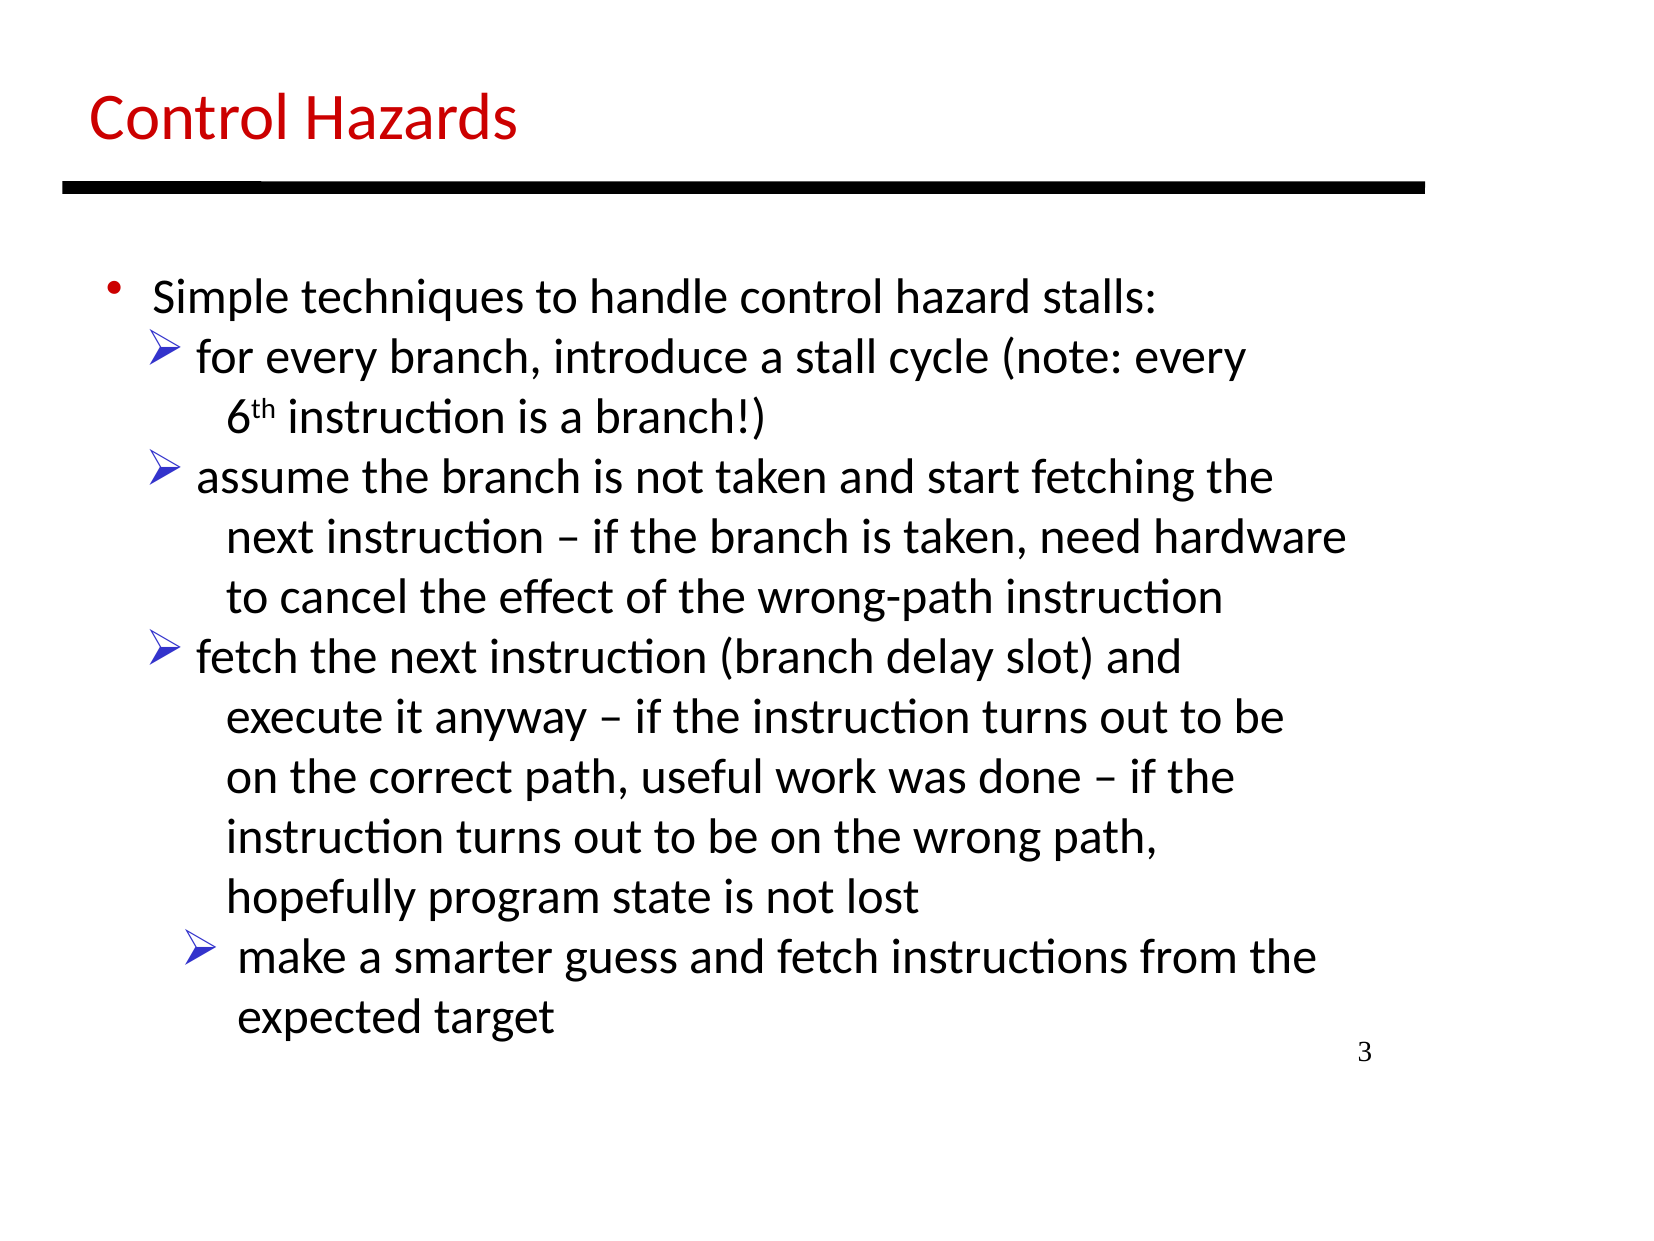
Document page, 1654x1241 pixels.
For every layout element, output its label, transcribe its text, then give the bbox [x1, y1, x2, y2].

text_box Simple techniques to handle control hazard stalls: for every branch, introduce a stall cycle (note: every 6th instruction is a branch!) assume the branch is not taken and start fetching the next instruction – if the branch is taken, need hardware to cancel the effect of the wrong-path instruction fetch the next instruction (branch delay slot) and execute it anyway – if the instruction turns out to be on the correct path, useful work was done – if the instruction turns out to be on the wrong path, hopefully program state is not lost make a smarter guess and fetch instructions from the expected target [91, 256, 1363, 1052]
slide_number <number> [1074, 1025, 1388, 1100]
text_box Control Hazards [75, 65, 535, 160]
